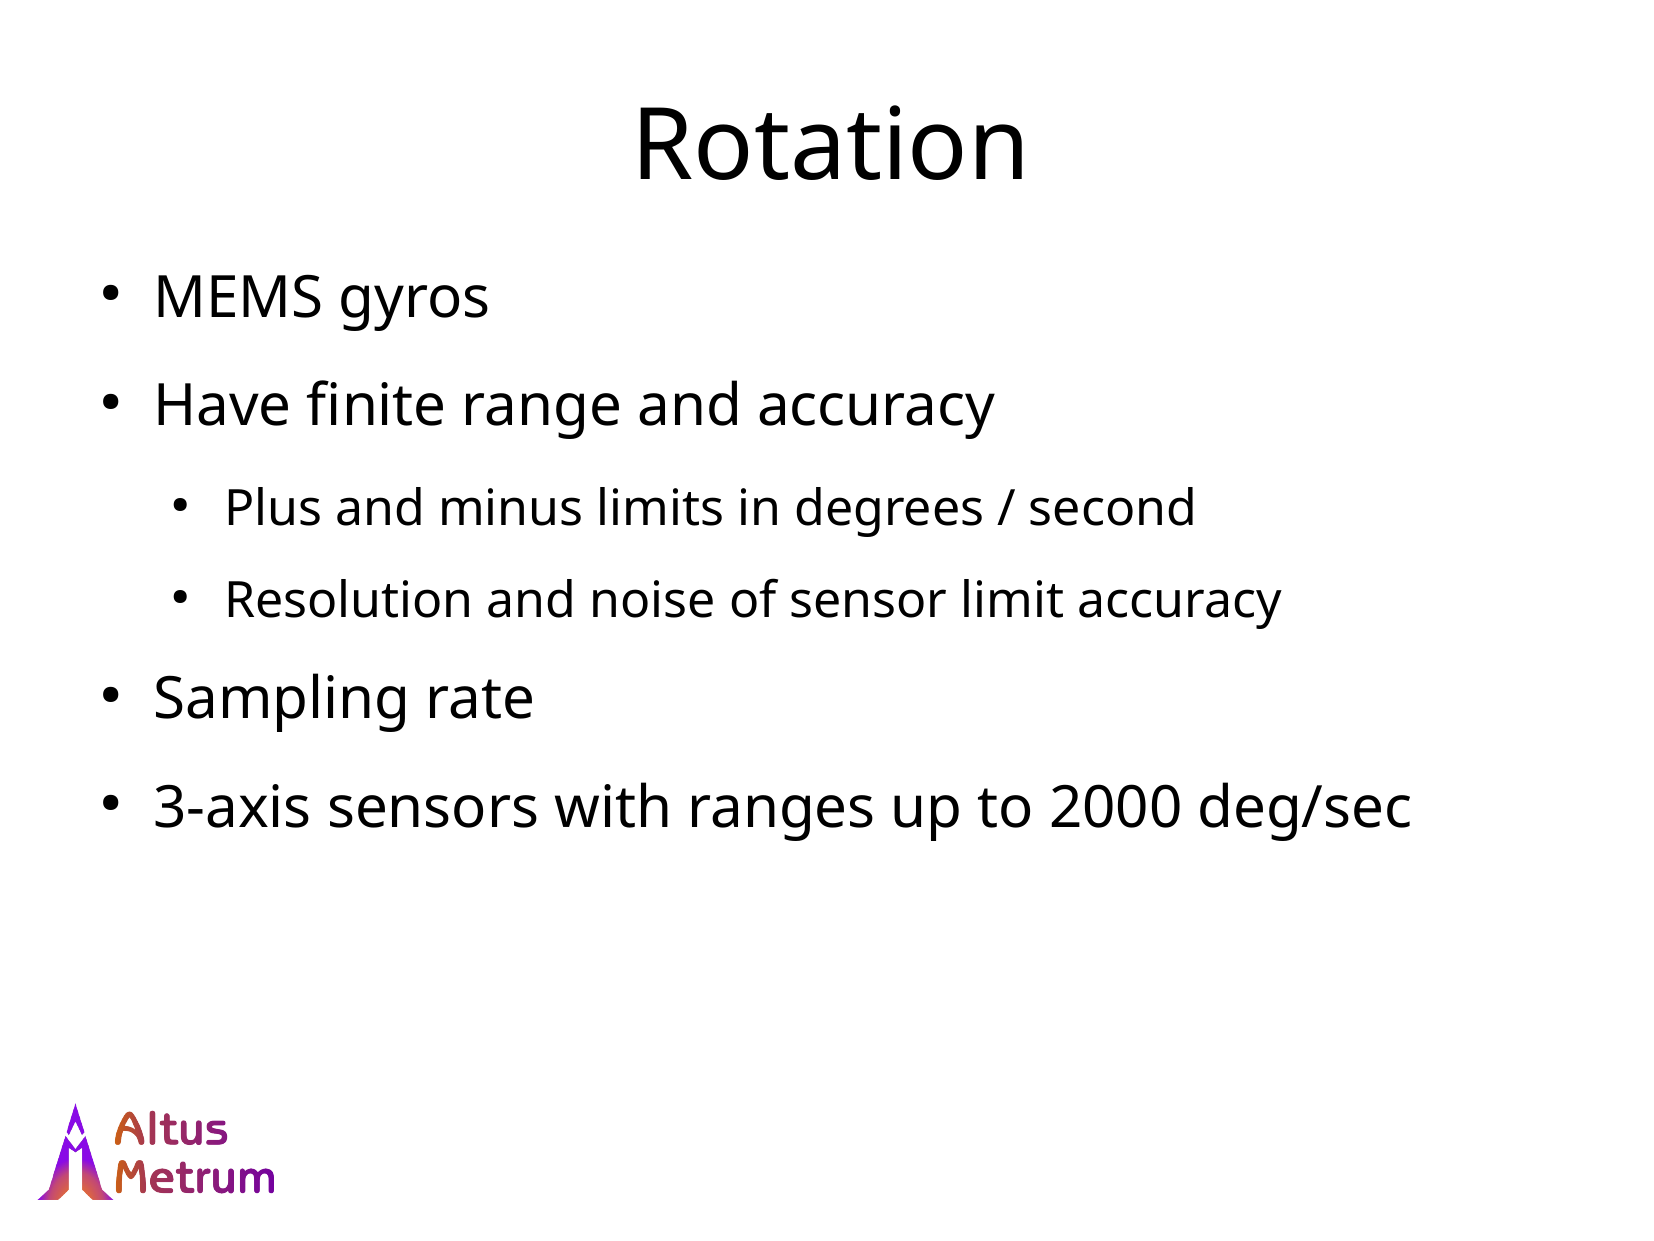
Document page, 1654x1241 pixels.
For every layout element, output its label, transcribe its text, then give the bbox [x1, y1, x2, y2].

picture [37, 1103, 274, 1200]
list MEMS gyros Have finite range and accuracy Plus and minus limits in degrees / second Resolution and noise of sensor limit accuracy Sampling rate 3-axis sensors with ranges up to 2000 deg/sec [82, 254, 1571, 1059]
title Rotation [86, 55, 1576, 226]
